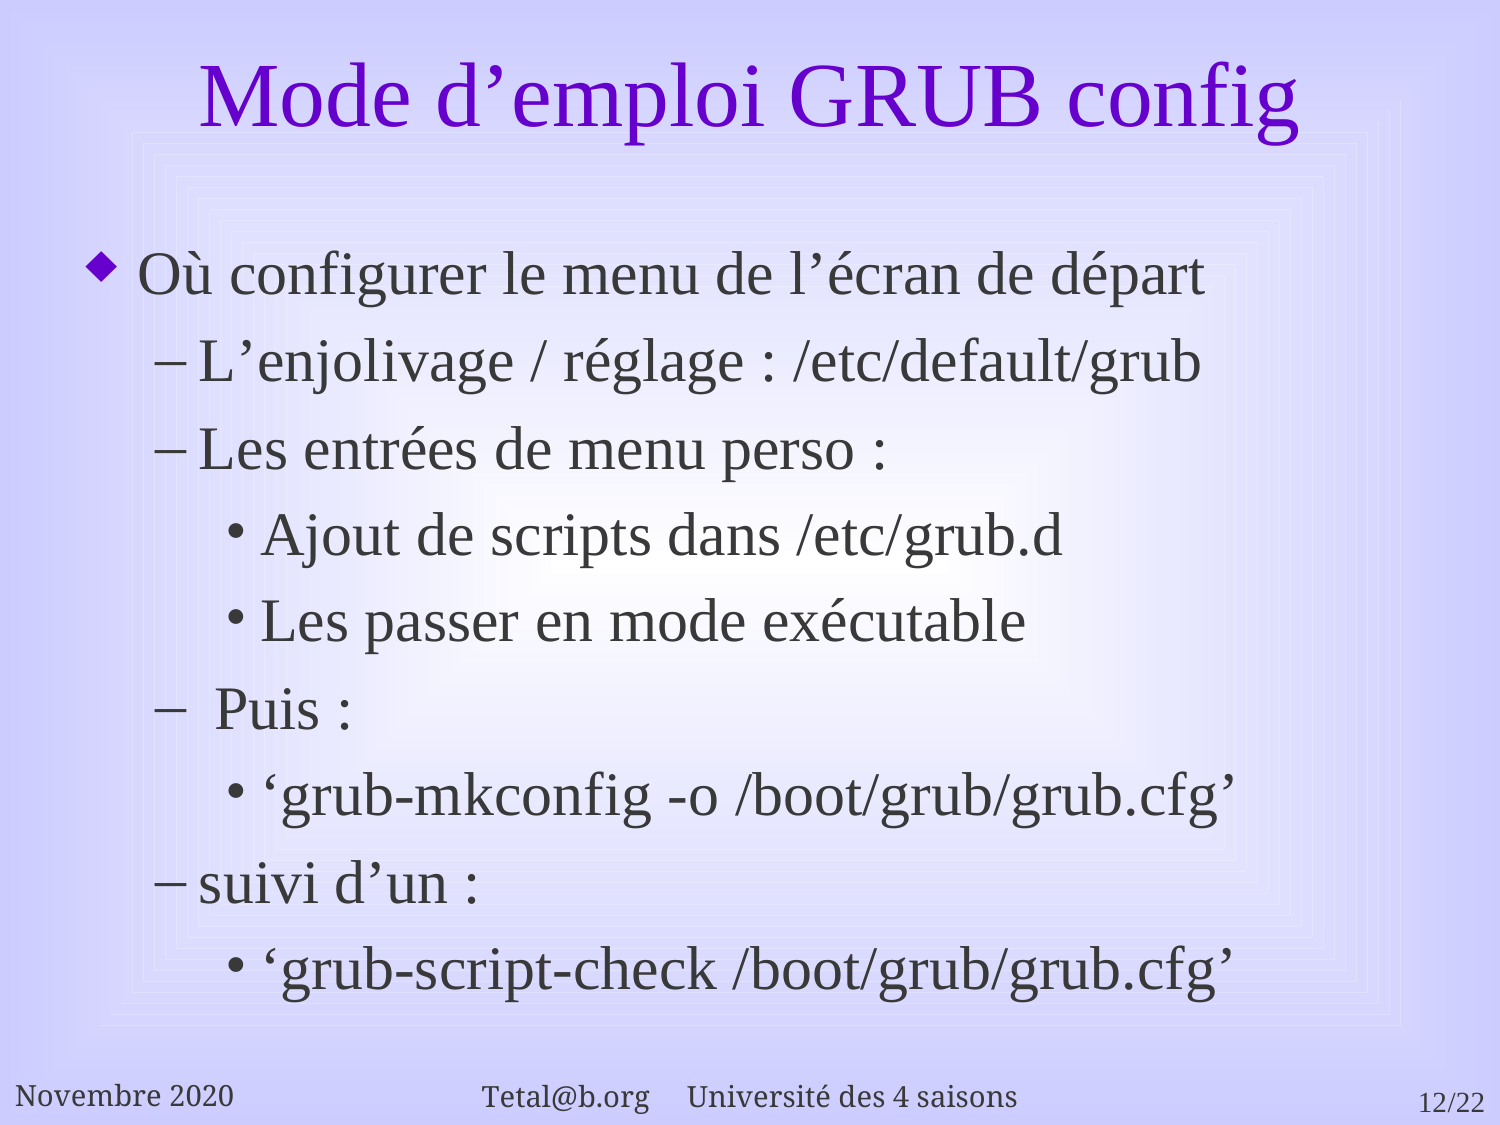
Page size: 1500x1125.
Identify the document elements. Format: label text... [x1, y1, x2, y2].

list Où configurer le menu de l’écran de départ L’enjolivage / réglage : /etc/default/grub Les entrées de menu perso : Ajout de scripts dans /etc/grub.d Les passer en mode exécutable Puis : ‘grub-mkconfig -o /boot/grub/grub.cfg’ suivi d’un : ‘grub-script-check /boot/grub/grub.cfg’ [70, 224, 1453, 1016]
title Mode d’emploi GRUB config [94, 2, 1430, 178]
